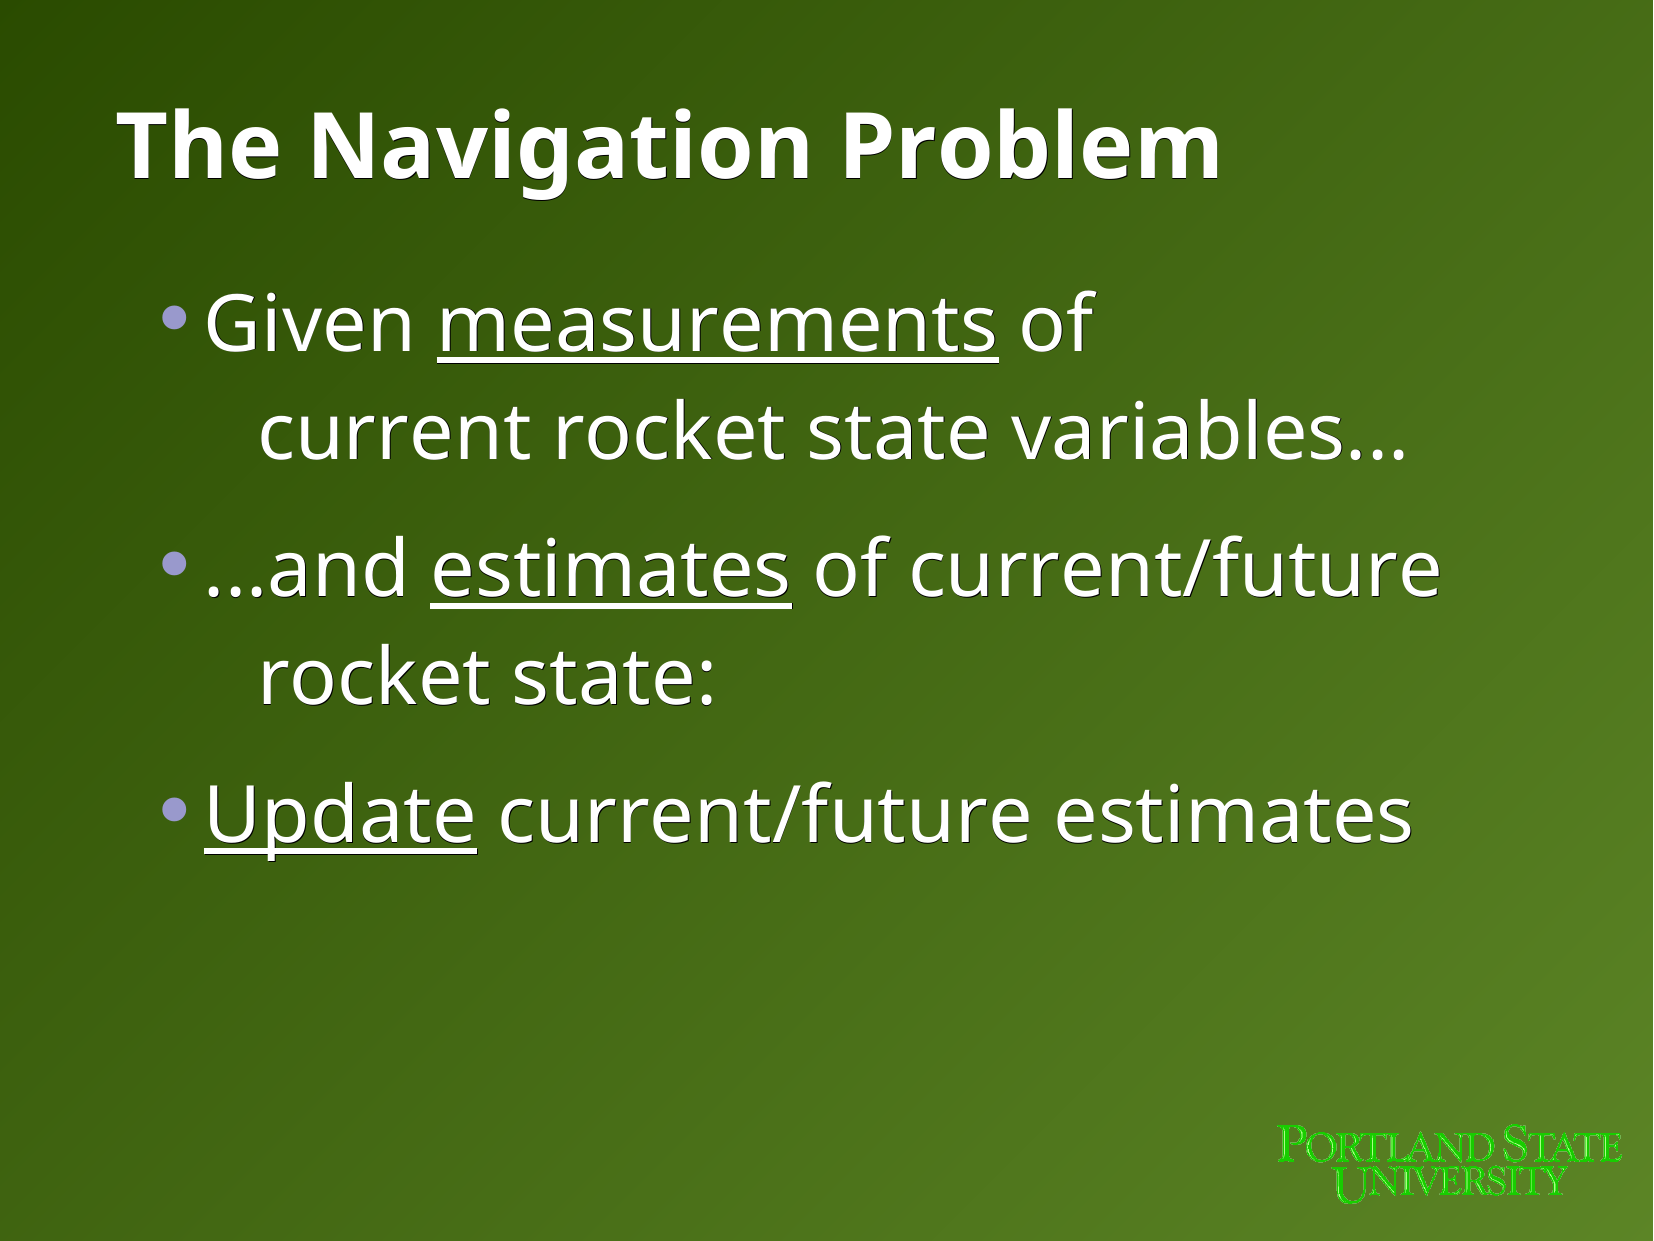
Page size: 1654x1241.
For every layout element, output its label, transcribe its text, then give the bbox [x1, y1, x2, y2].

list Given measurements of current rocket state variables... ...and estimates of current/future rocket state: Update current/future estimates [115, 266, 1527, 1049]
title The Navigation Problem [115, 86, 1527, 200]
picture [1277, 1124, 1622, 1204]
